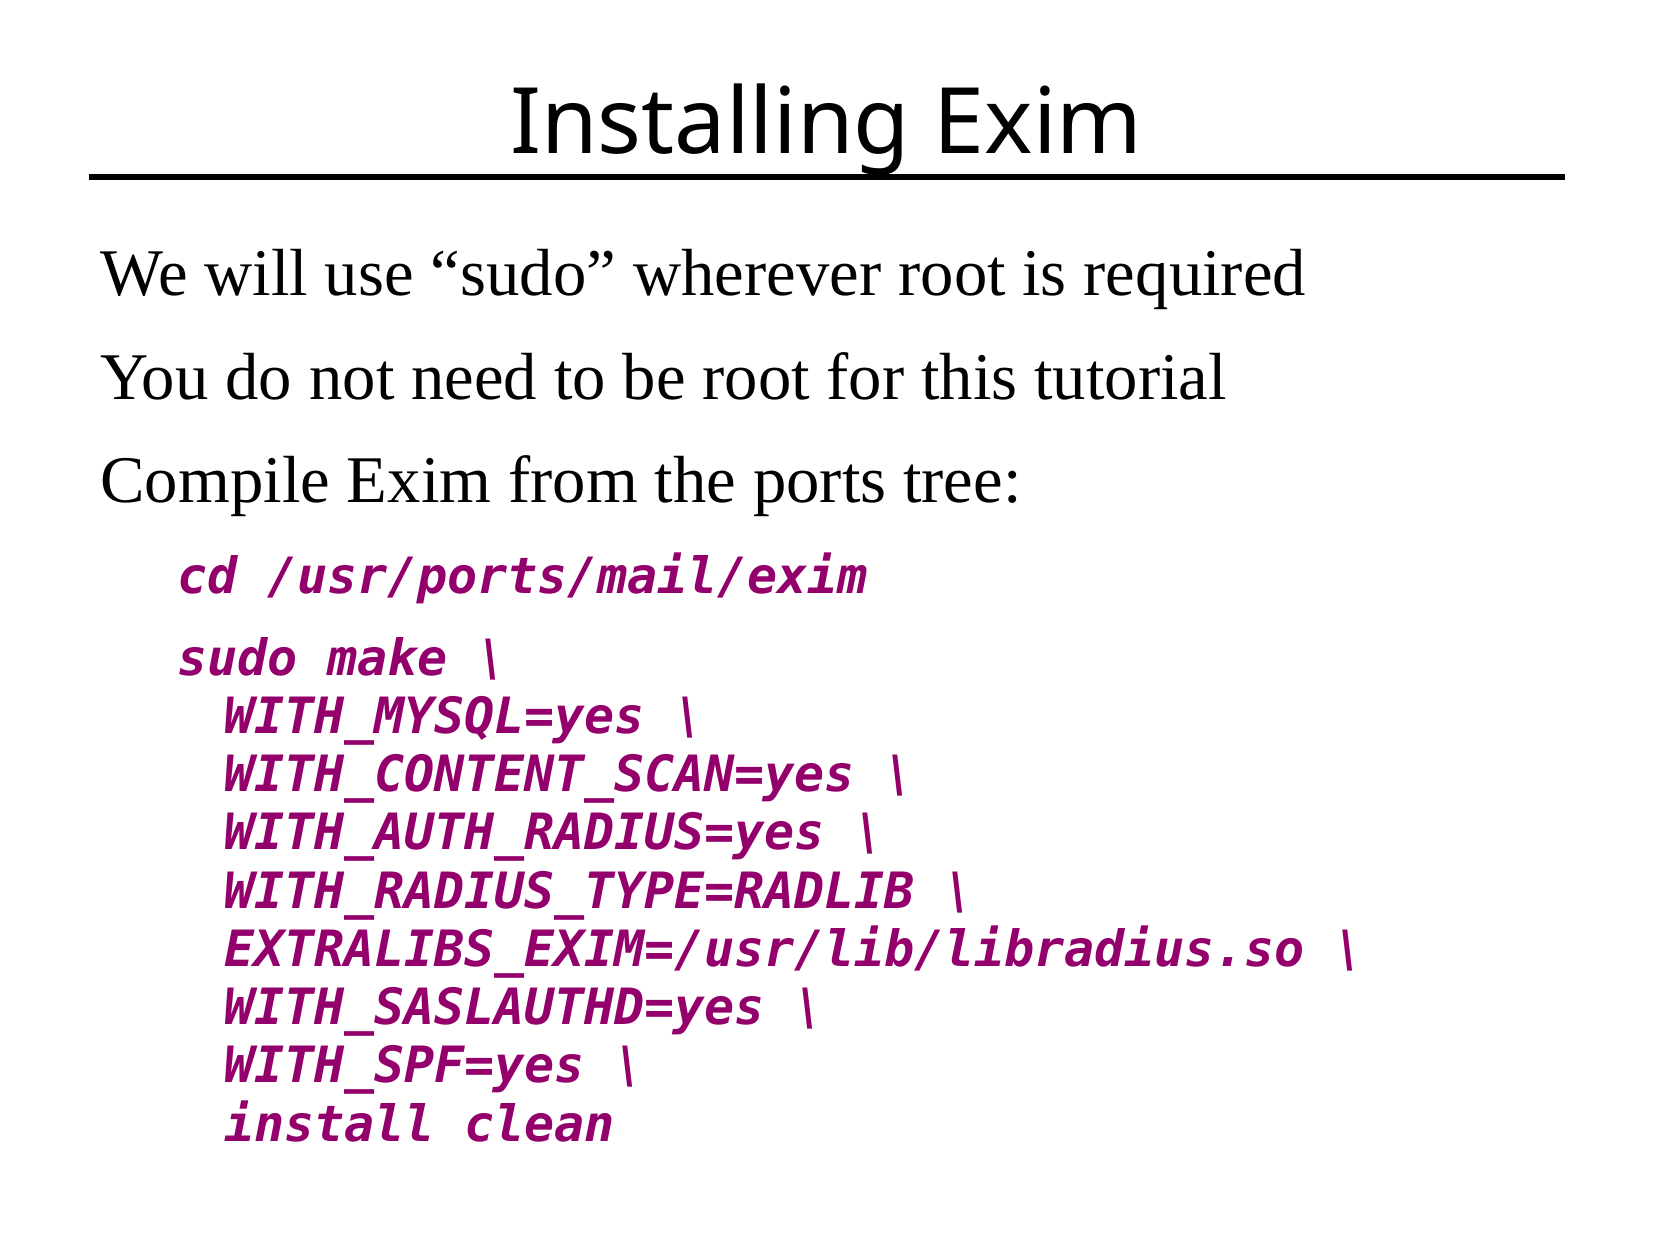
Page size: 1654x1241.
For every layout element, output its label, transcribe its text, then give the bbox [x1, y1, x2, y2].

title Installing Exim [82, 29, 1571, 207]
list We will use “sudo” wherever root is required You do not need to be root for this tutorial Compile Exim from the ports tree: cd /usr/ports/mail/exim sudo make \ WITH_MYSQL=yes \ WITH_CONTENT_SCAN=yes \ WITH_AUTH_RADIUS=yes \ WITH_RADIUS_TYPE=RADLIB \ EXTRALIBS_EXIM=/usr/lib/libradius.so \ WITH_SASLAUTHD=yes \ WITH_SPF=yes \ install clean [82, 236, 1571, 1153]
